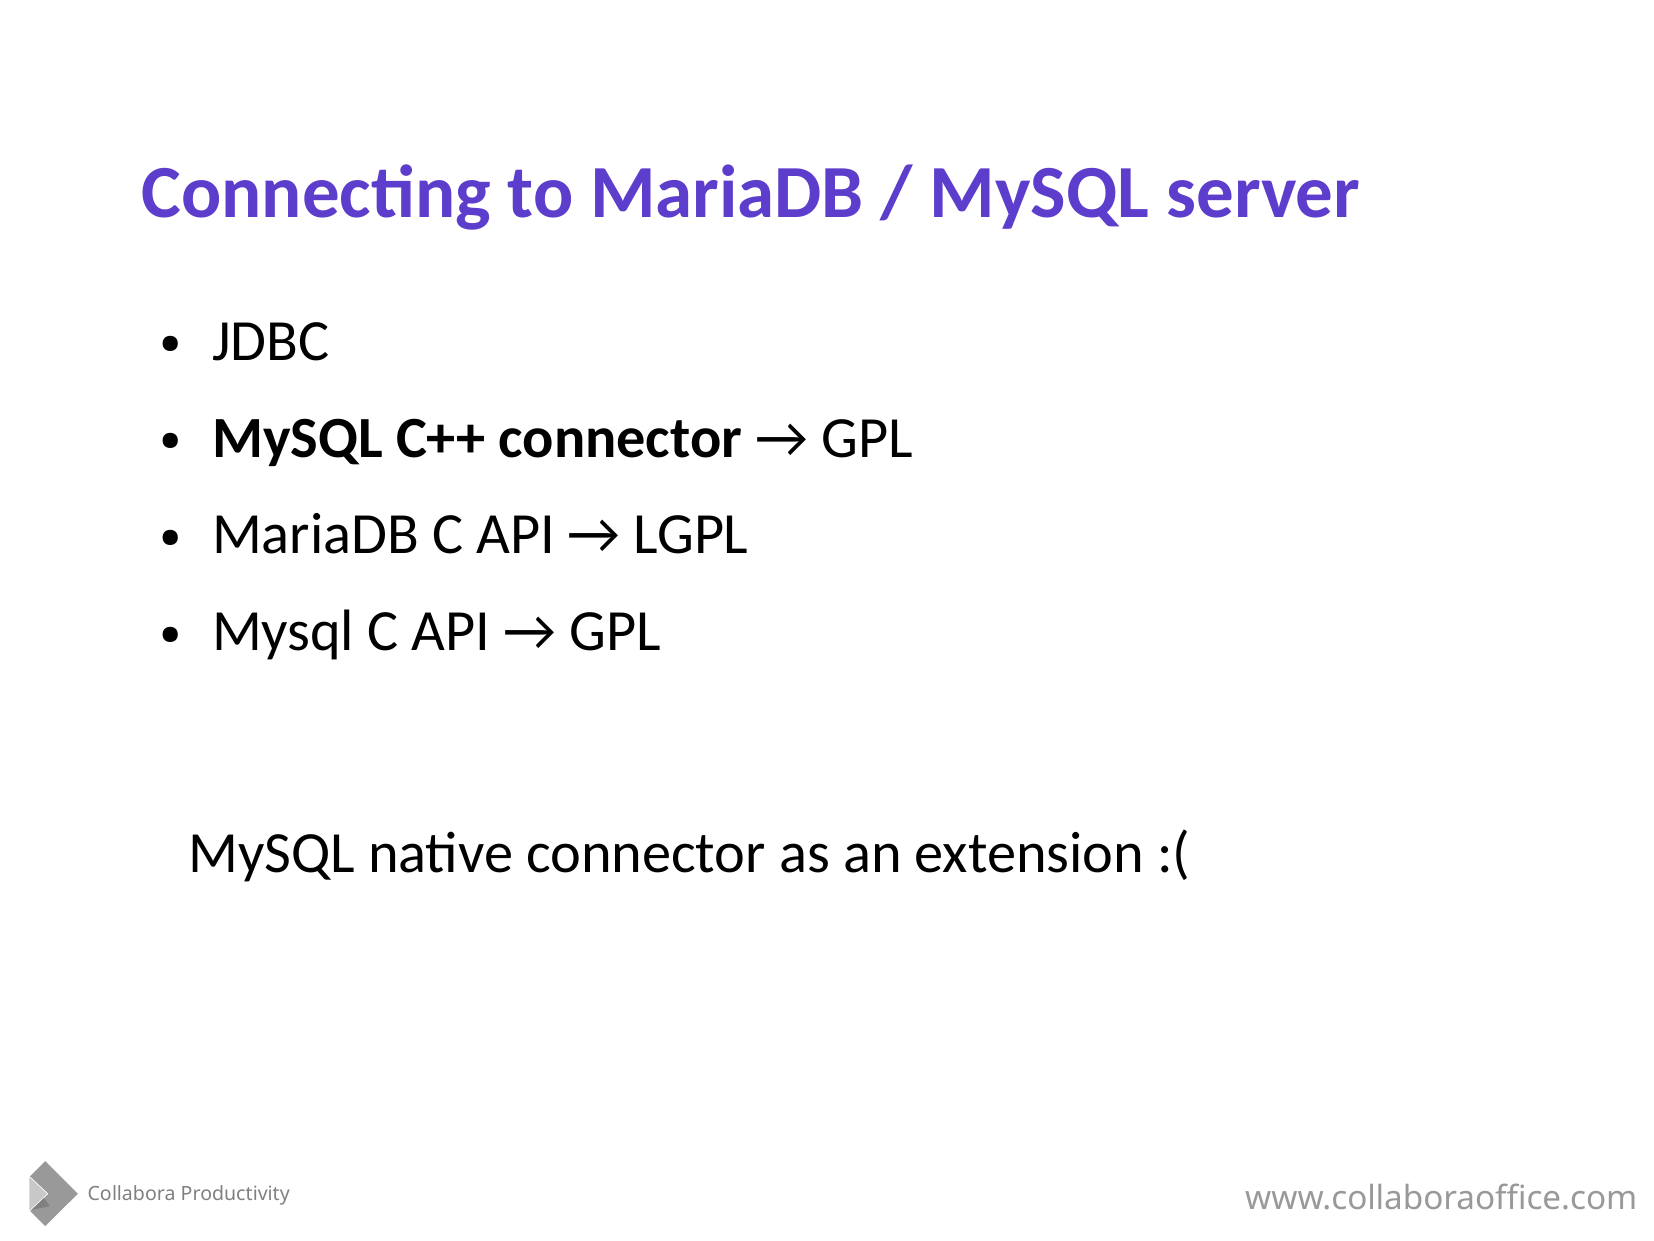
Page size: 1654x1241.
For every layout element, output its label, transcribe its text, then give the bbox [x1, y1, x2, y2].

list JDBC MySQL C++ connector → GPL MariaDB C API → LGPL Mysql C API → GPL [141, 302, 1512, 1130]
title Connecting to MariaDB / MySQL server [141, 61, 1571, 237]
list MySQL native connector as an extension :( [118, 813, 1489, 1241]
